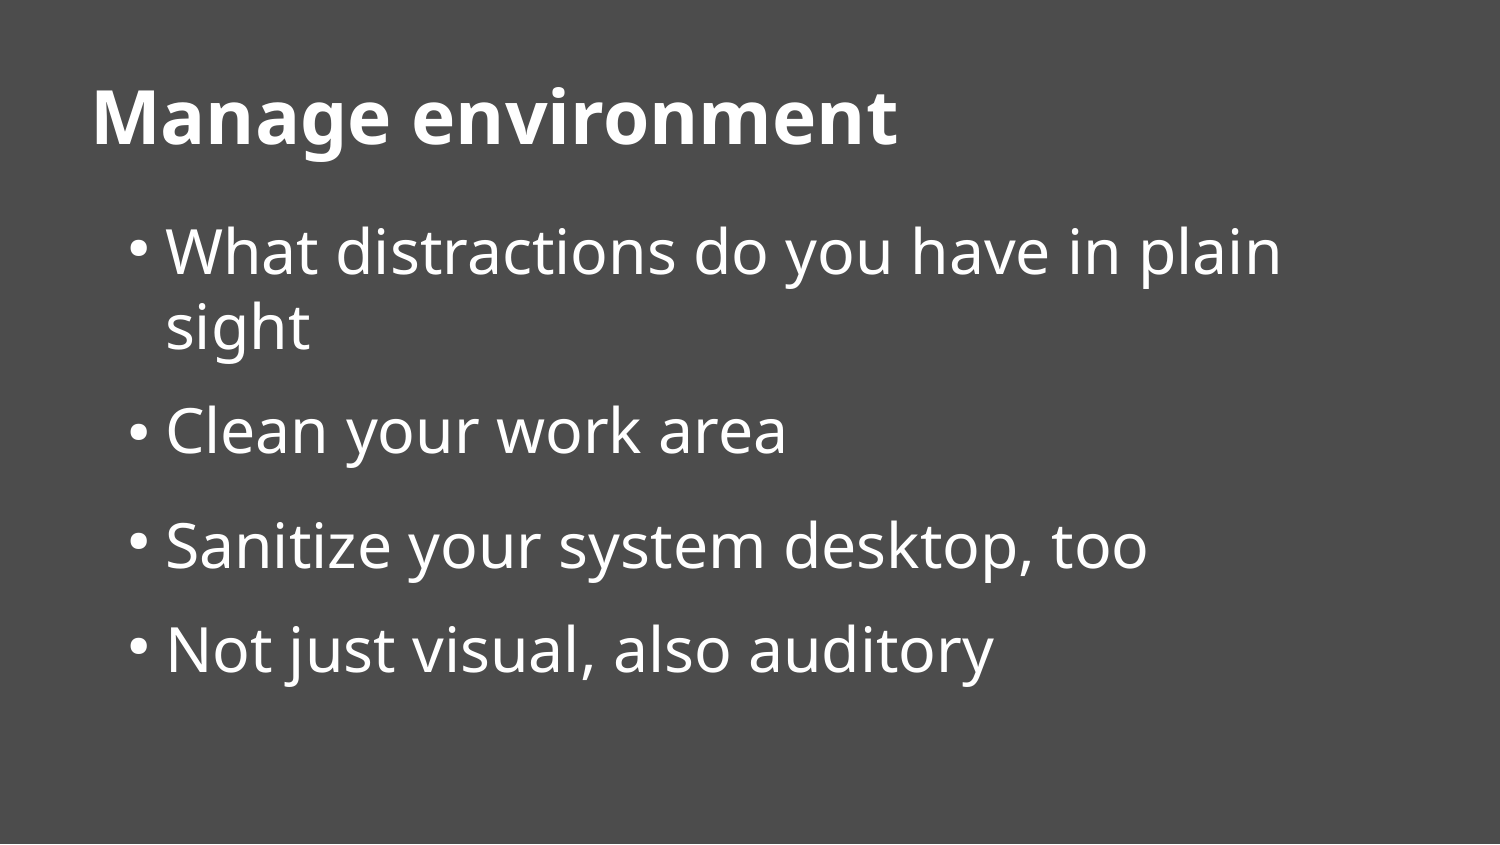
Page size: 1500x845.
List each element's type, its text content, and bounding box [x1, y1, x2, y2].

list What distractions do you have in plain sight Clean your work area Sanitize your system desktop, too Not just visual, also auditory [75, 197, 1425, 809]
title Manage environment [75, 33, 1425, 175]
